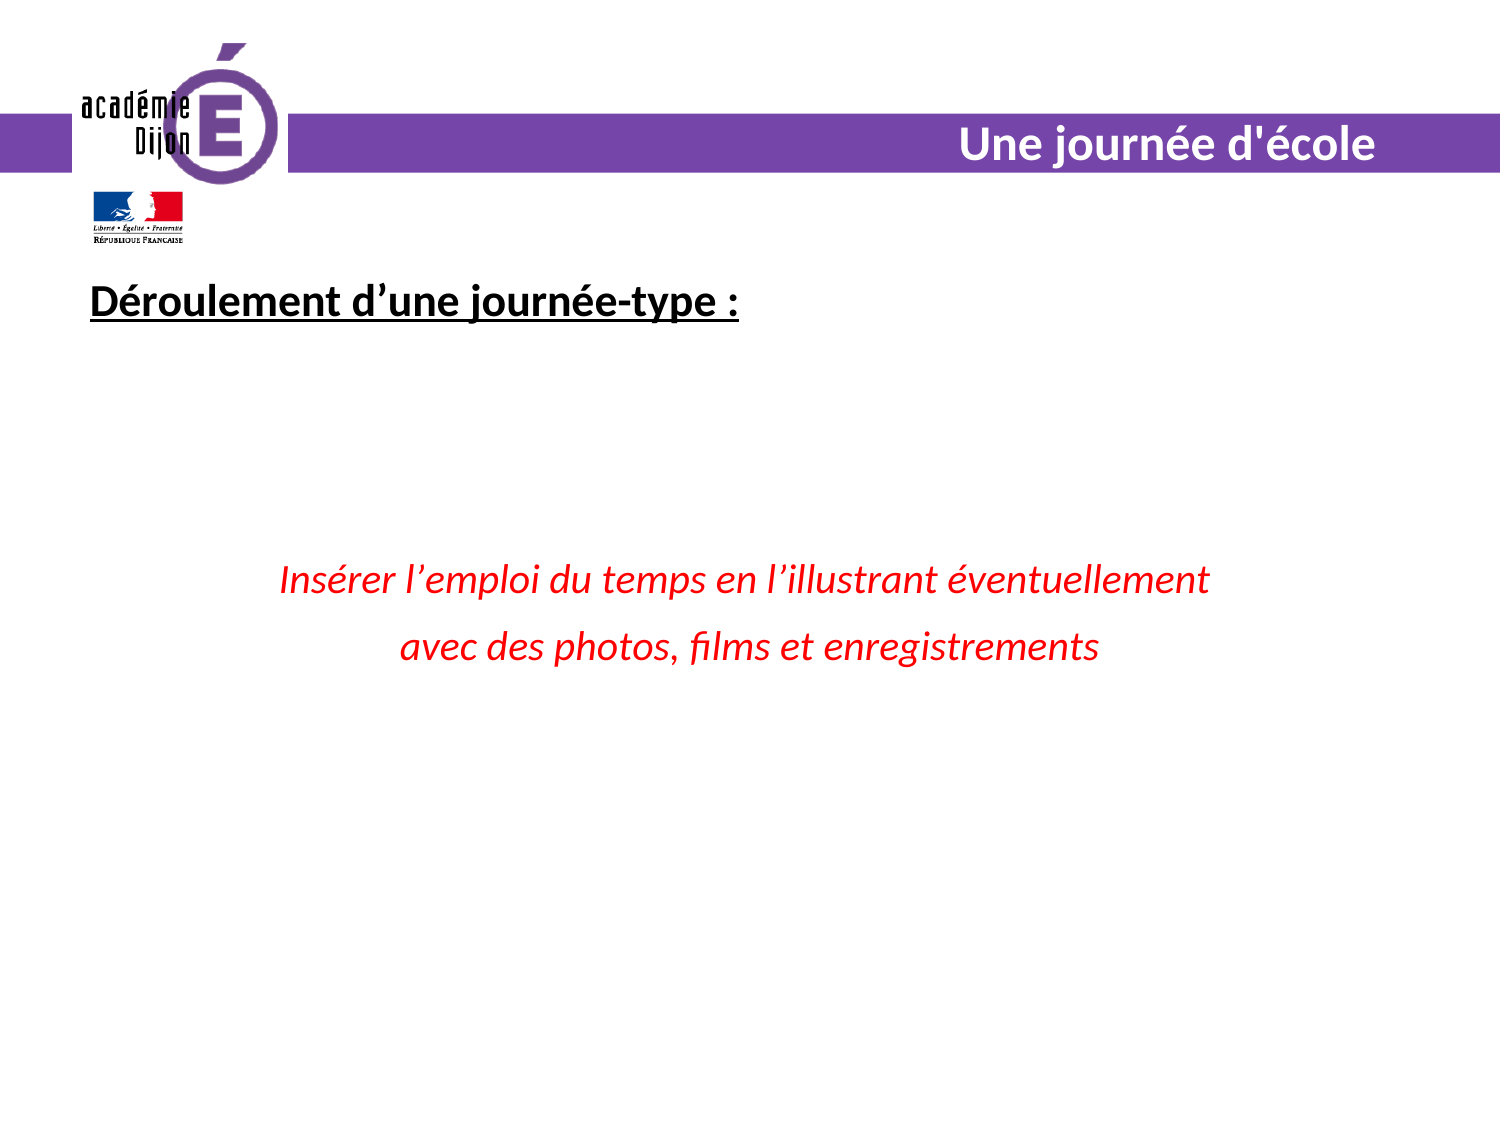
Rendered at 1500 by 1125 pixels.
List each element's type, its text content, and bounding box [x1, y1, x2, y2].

title Une journée d'école [307, 45, 1489, 233]
list Déroulement d’une journée-type : Insérer l’emploi du temps en l’illustrant éventuellement avec des photos, films et enregistrements [75, 262, 1426, 1005]
picture [82, 43, 278, 243]
